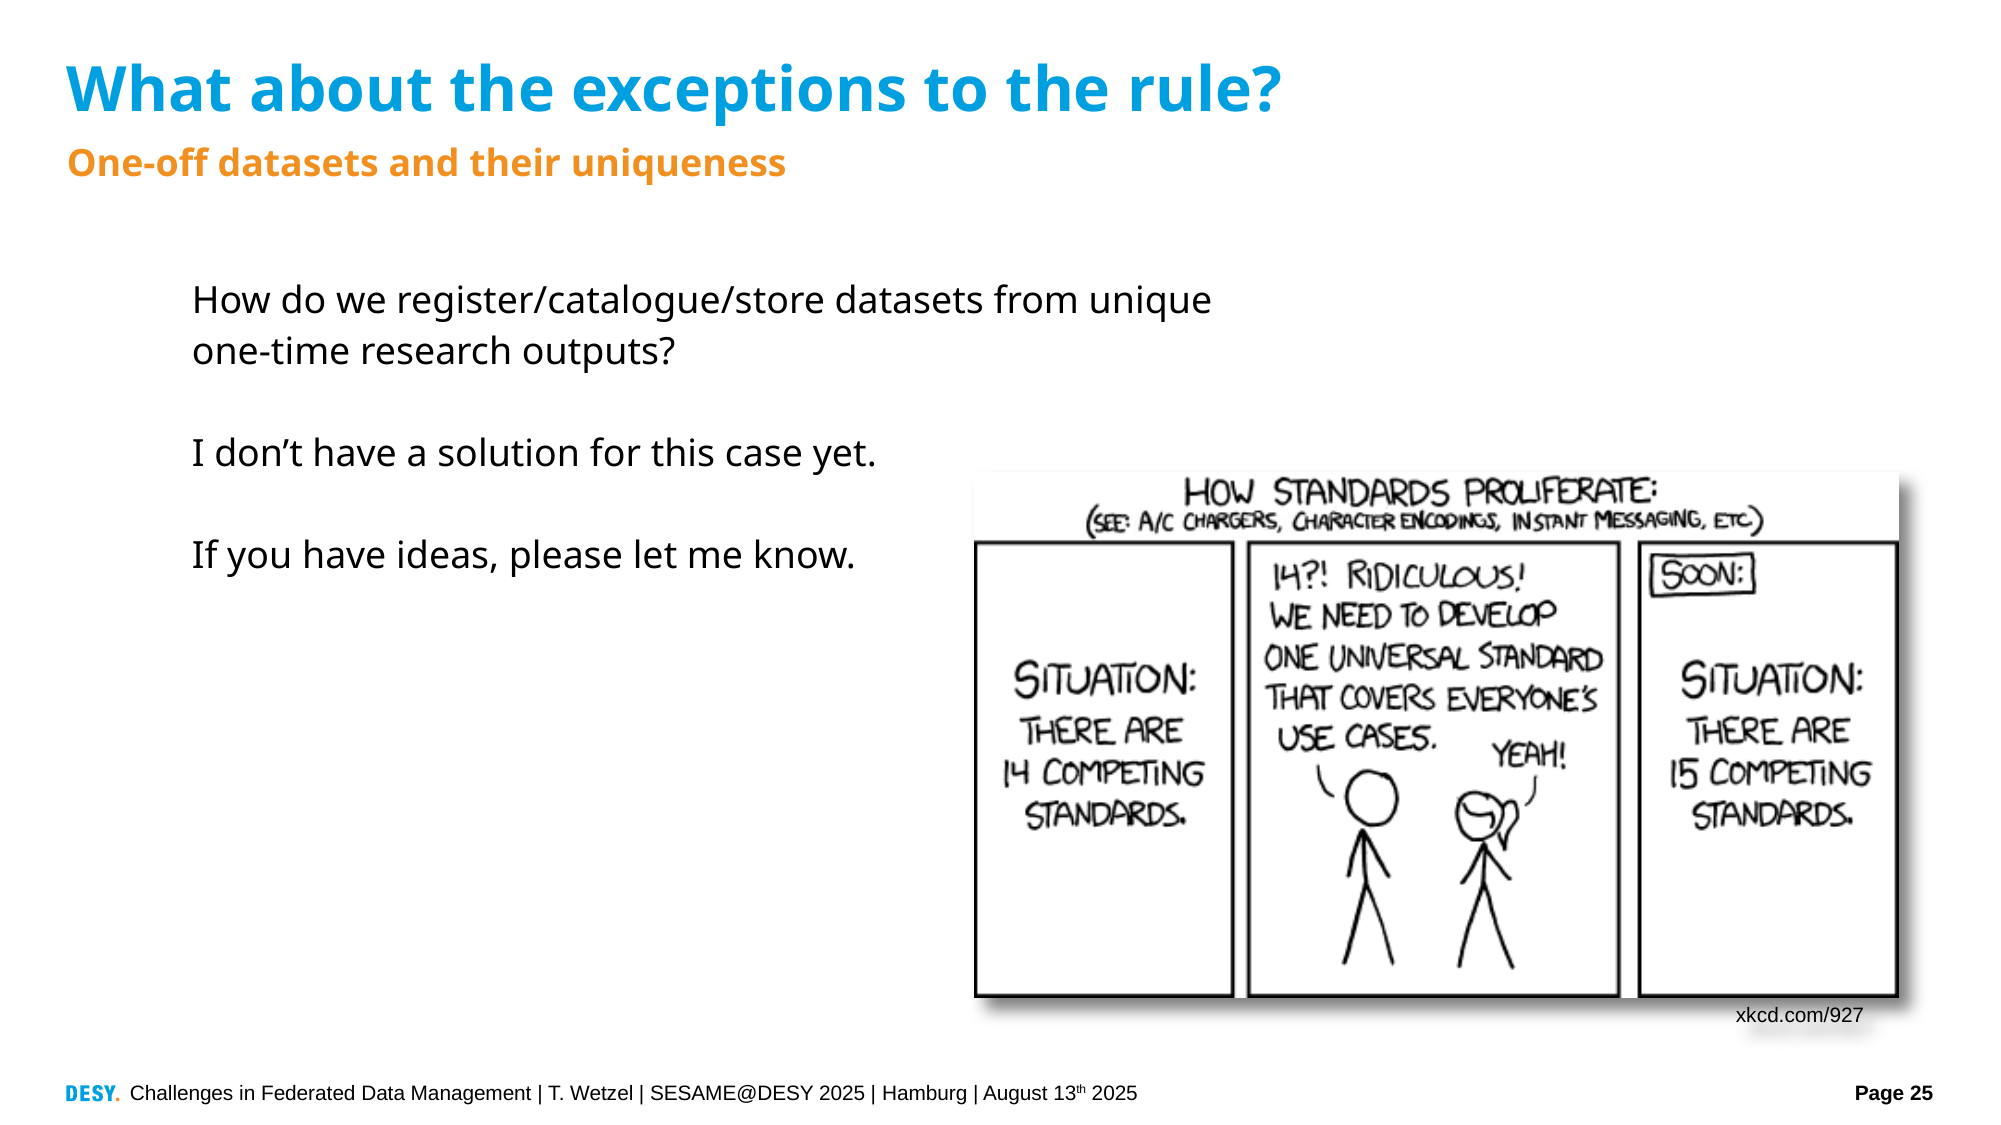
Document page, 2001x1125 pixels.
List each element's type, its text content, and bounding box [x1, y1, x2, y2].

picture [974, 472, 1899, 998]
text_box xkcd.com/927 [1721, 996, 2000, 1063]
text_box How do we register/catalogue/store datasets from unique one-time research outputs? I don’t have a solution for this case yet. If you have ideas, please let me know. [177, 265, 1270, 650]
title What about the exceptions to the rule? [66, 57, 1933, 132]
list One-off datasets and their uniqueness [66, 134, 1933, 197]
